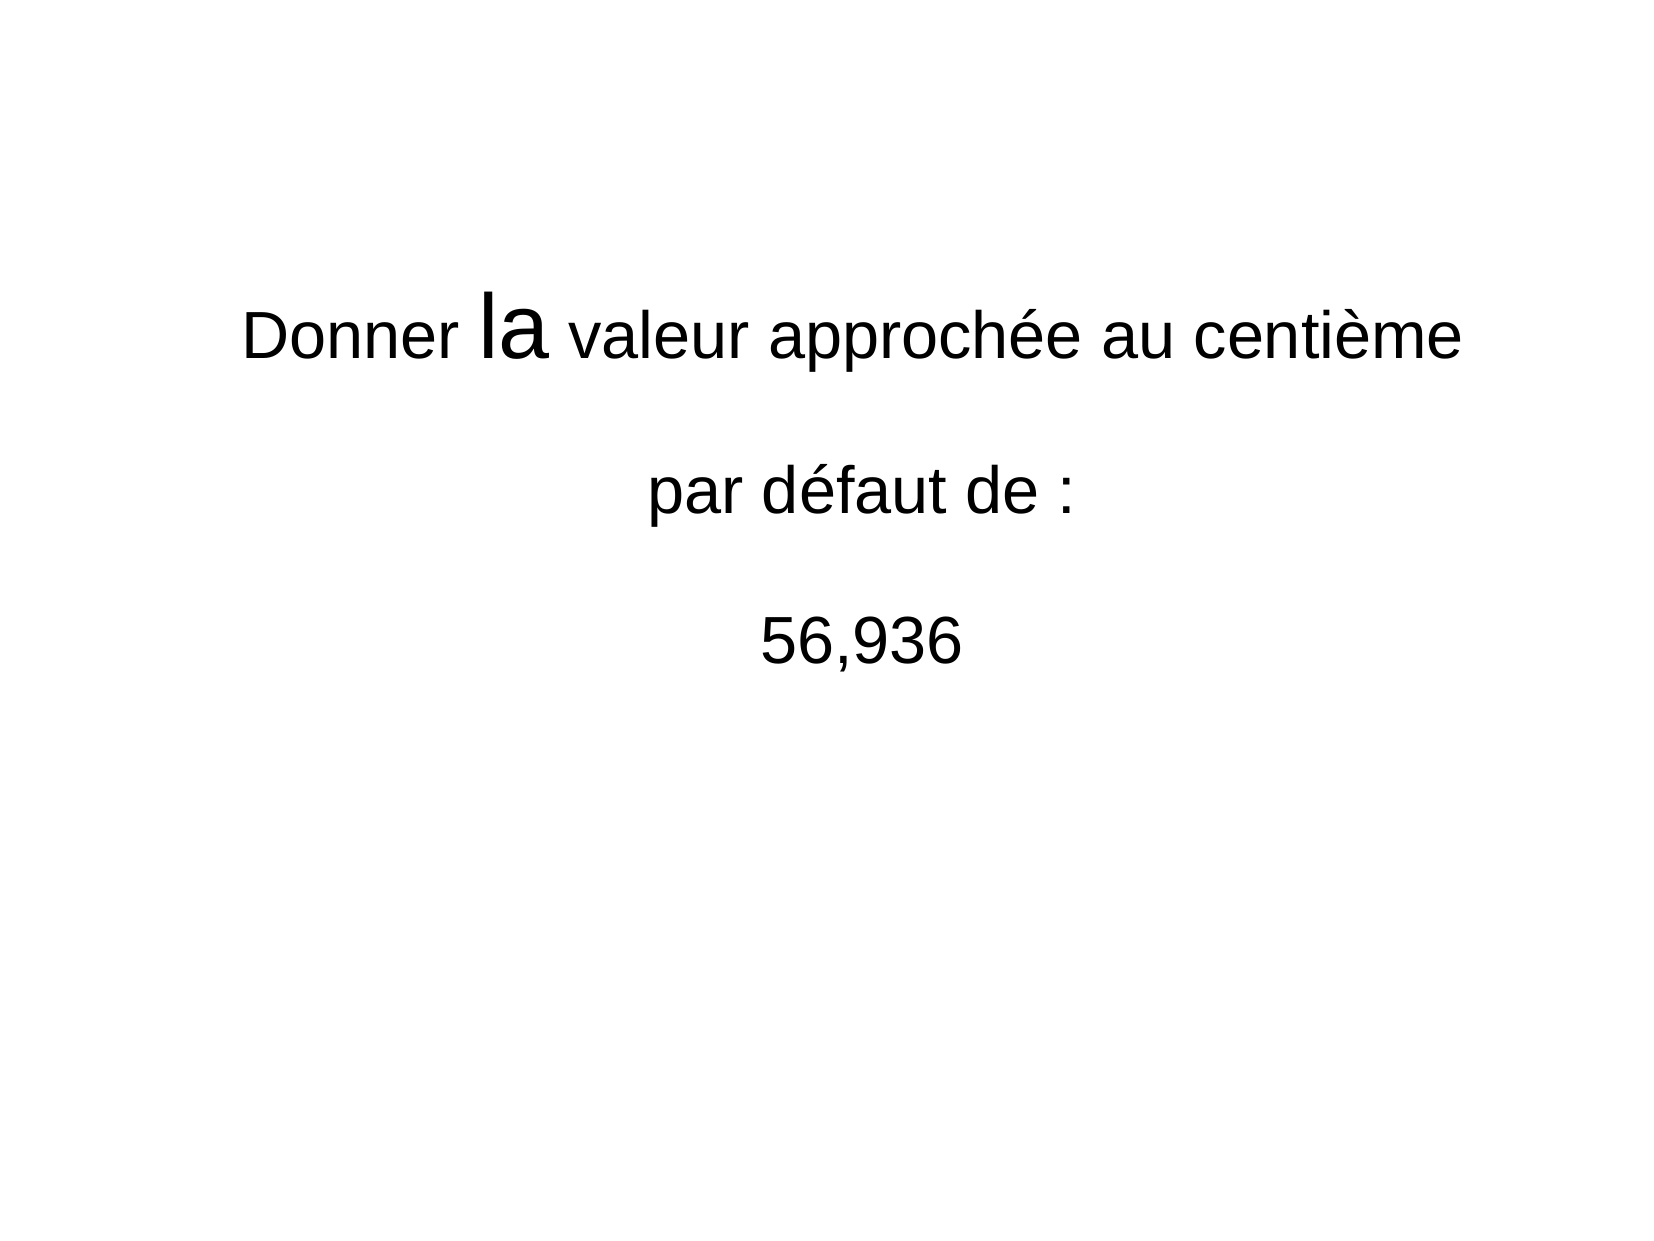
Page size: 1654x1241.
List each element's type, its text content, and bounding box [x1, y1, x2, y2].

subtitle Donner la valeur approchée au centième par défaut de : 56,936 [118, 67, 1607, 886]
